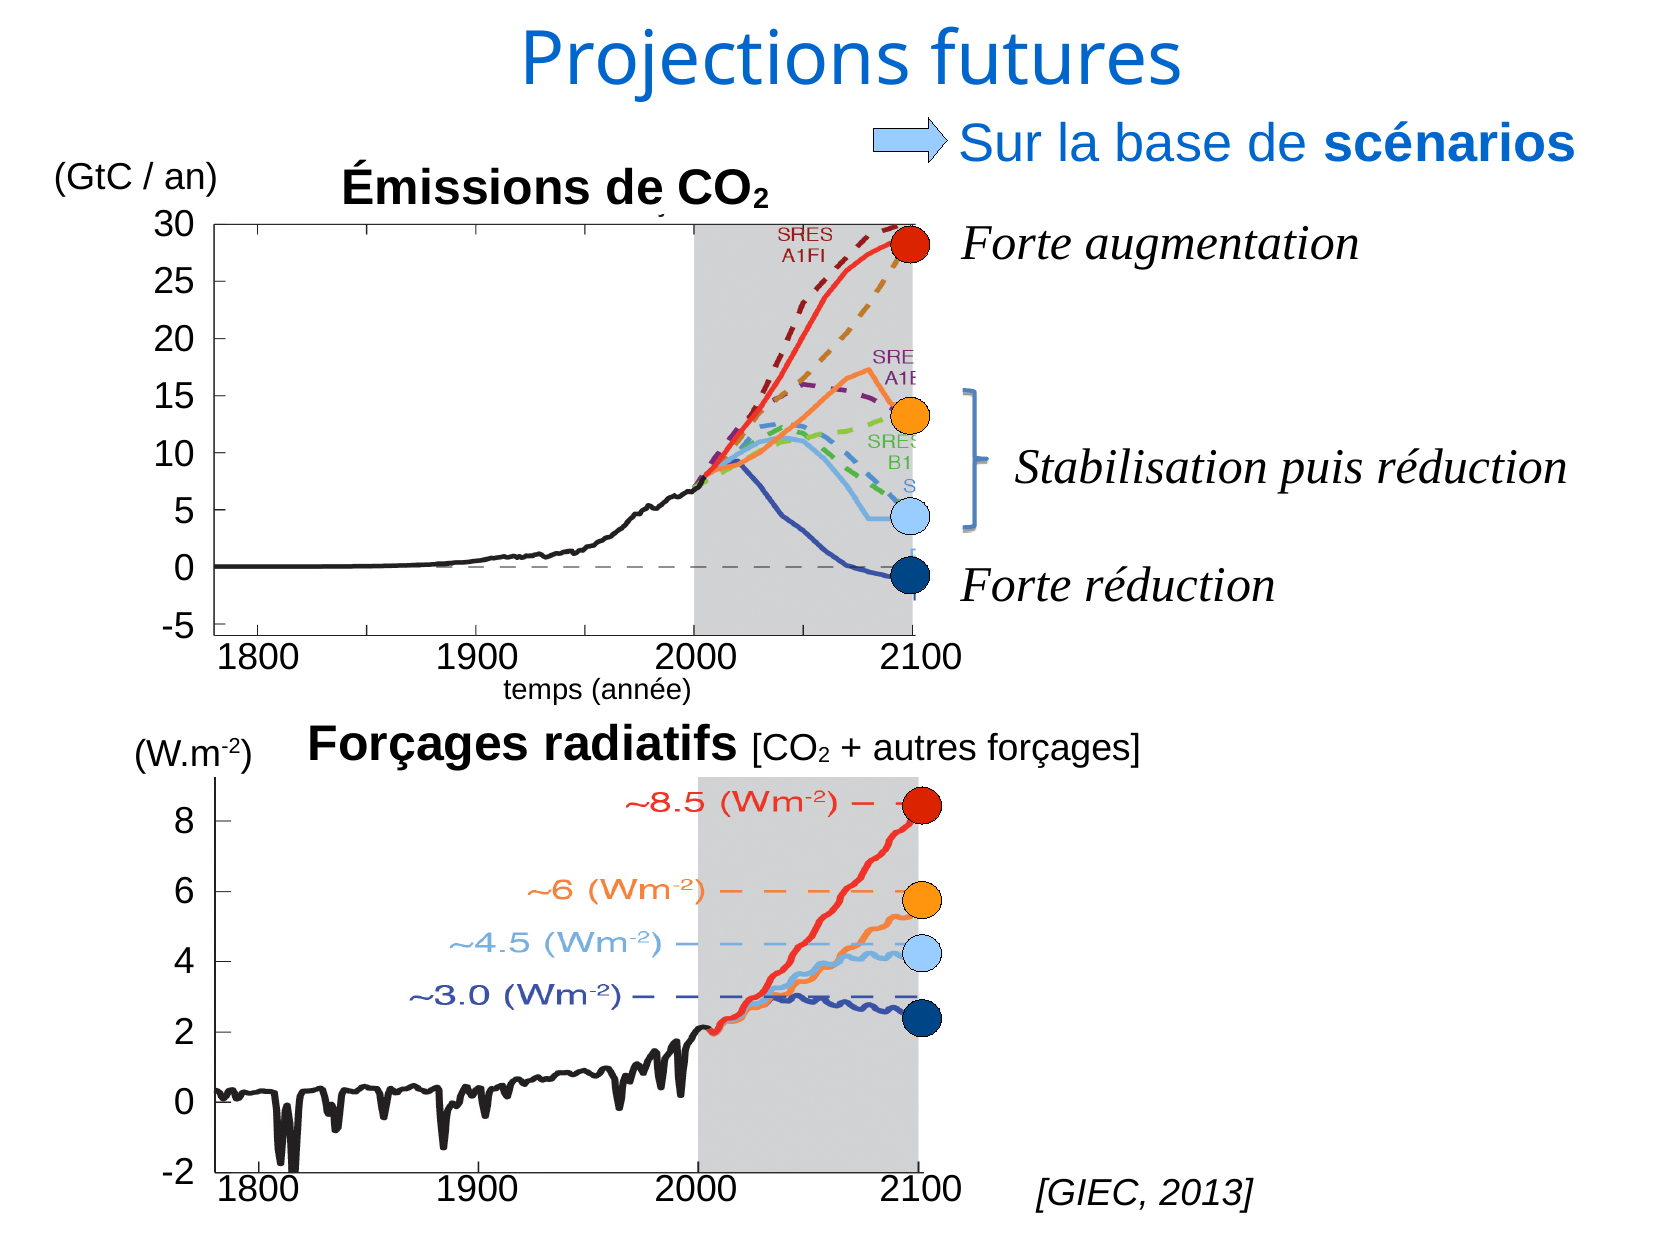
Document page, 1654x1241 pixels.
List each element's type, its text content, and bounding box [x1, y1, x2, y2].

text_box (W.m-2) [95, 724, 292, 783]
text_box [902, 881, 942, 919]
text_box [902, 786, 942, 825]
text_box temps (année) [417, 665, 779, 714]
text_box Sur la base de scénarios [943, 105, 1643, 181]
text_box [902, 999, 942, 1037]
picture [209, 777, 924, 1160]
text_box [902, 934, 942, 972]
text_box 30 25 20 15 10 5 0 -5 [103, 206, 210, 654]
picture [210, 240, 916, 628]
text_box Forte réduction [945, 543, 1547, 619]
text_box 8 6 4 2 0 -2 [103, 791, 210, 1201]
text_box [890, 497, 930, 535]
text_box Stabilisation puis réduction [999, 425, 1592, 501]
text_box (GtC / an) [33, 148, 239, 206]
text_box 1800 1900 2000 2100 [201, 628, 983, 686]
text_box Forçages radiatifs [CO2 + autres forçages] [181, 707, 1268, 788]
text_box [890, 240, 930, 264]
text_box Forte augmentation [945, 202, 1430, 278]
text_box Projections futures [91, 2, 1612, 112]
text_box 1800 1900 2000 2100 [201, 1160, 993, 1217]
text_box [890, 556, 930, 594]
text_box [890, 397, 930, 435]
text_box Émissions de CO2 [169, 152, 942, 240]
text_box [GIEC, 2013] [1021, 1160, 1393, 1228]
text_box [873, 117, 948, 163]
